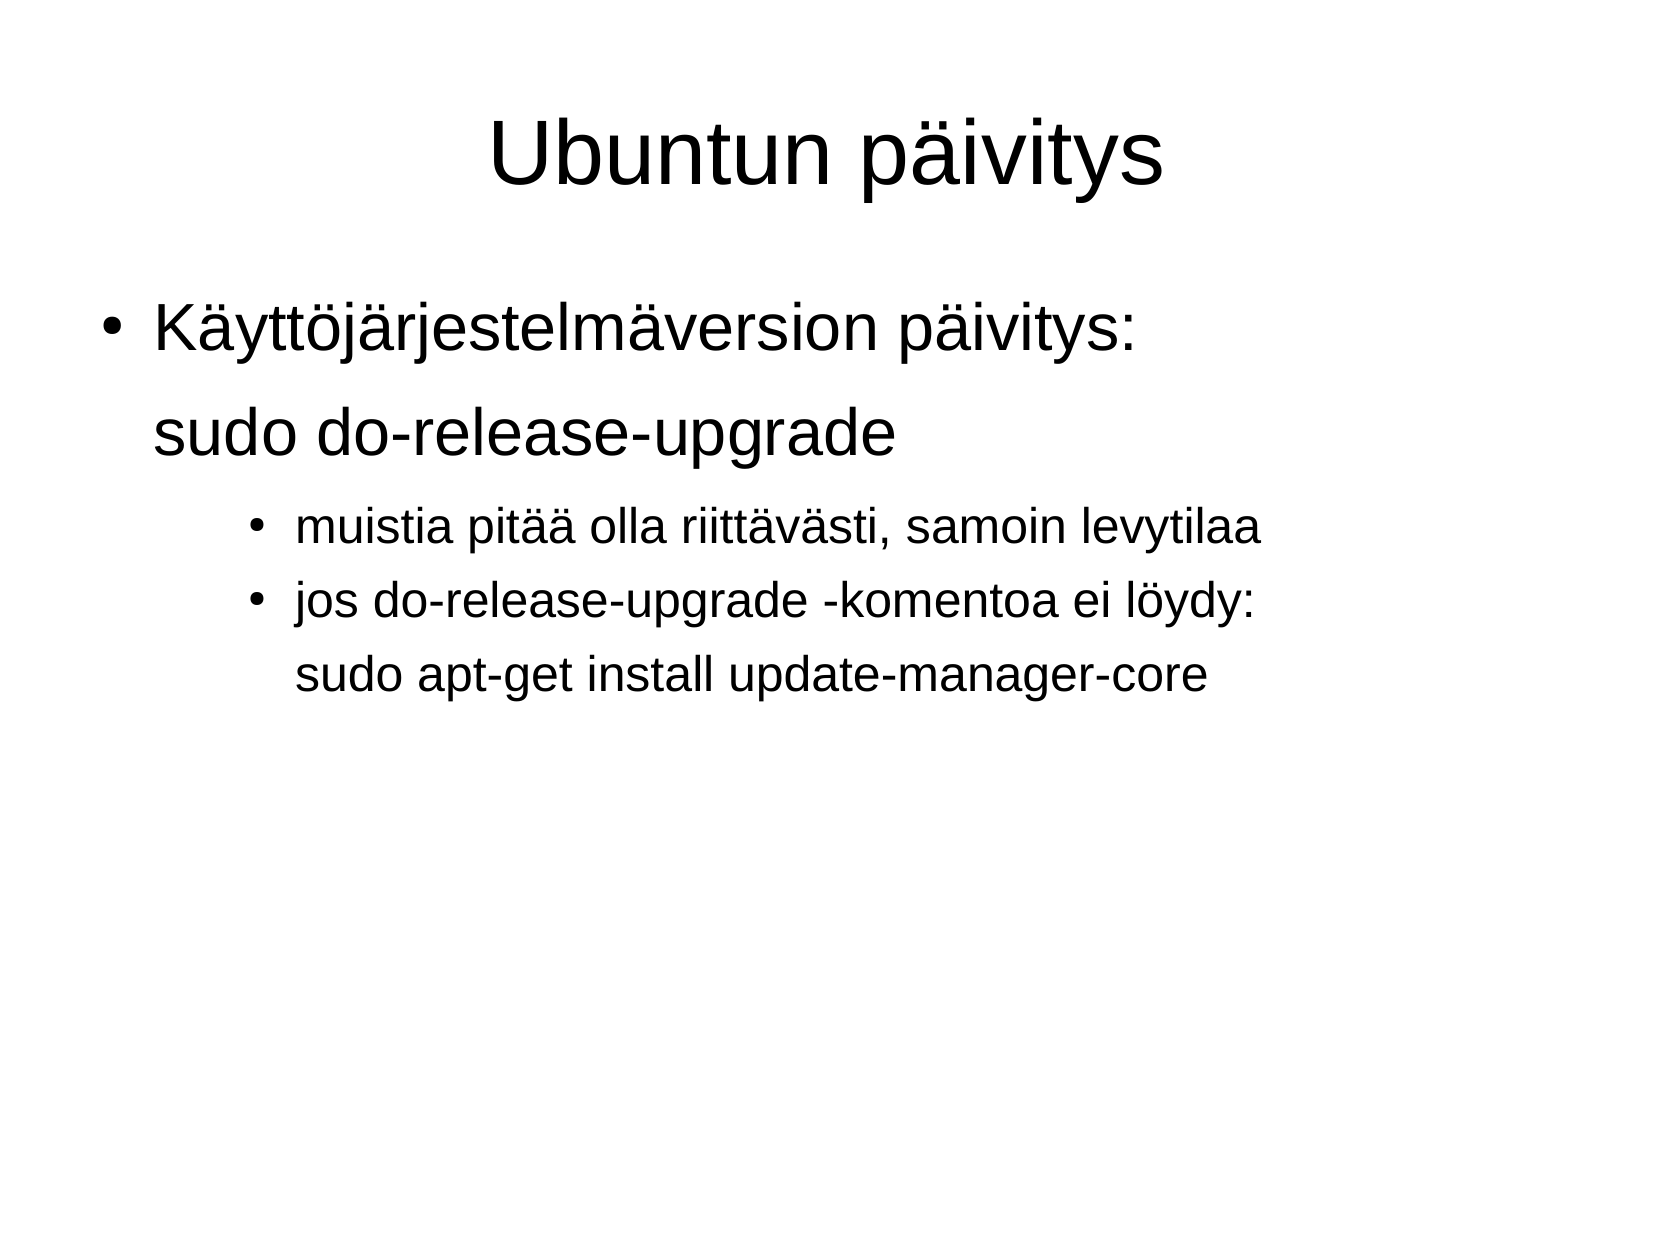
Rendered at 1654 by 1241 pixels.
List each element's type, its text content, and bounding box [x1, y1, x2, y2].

list Käyttöjärjestelmäversion päivitys: sudo do-release-upgrade muistia pitää olla riittävästi, samoin levytilaa jos do-release-upgrade -komentoa ei löydy: sudo apt-get install update-manager-core [82, 290, 1571, 1010]
title Ubuntun päivitys [82, 49, 1571, 257]
